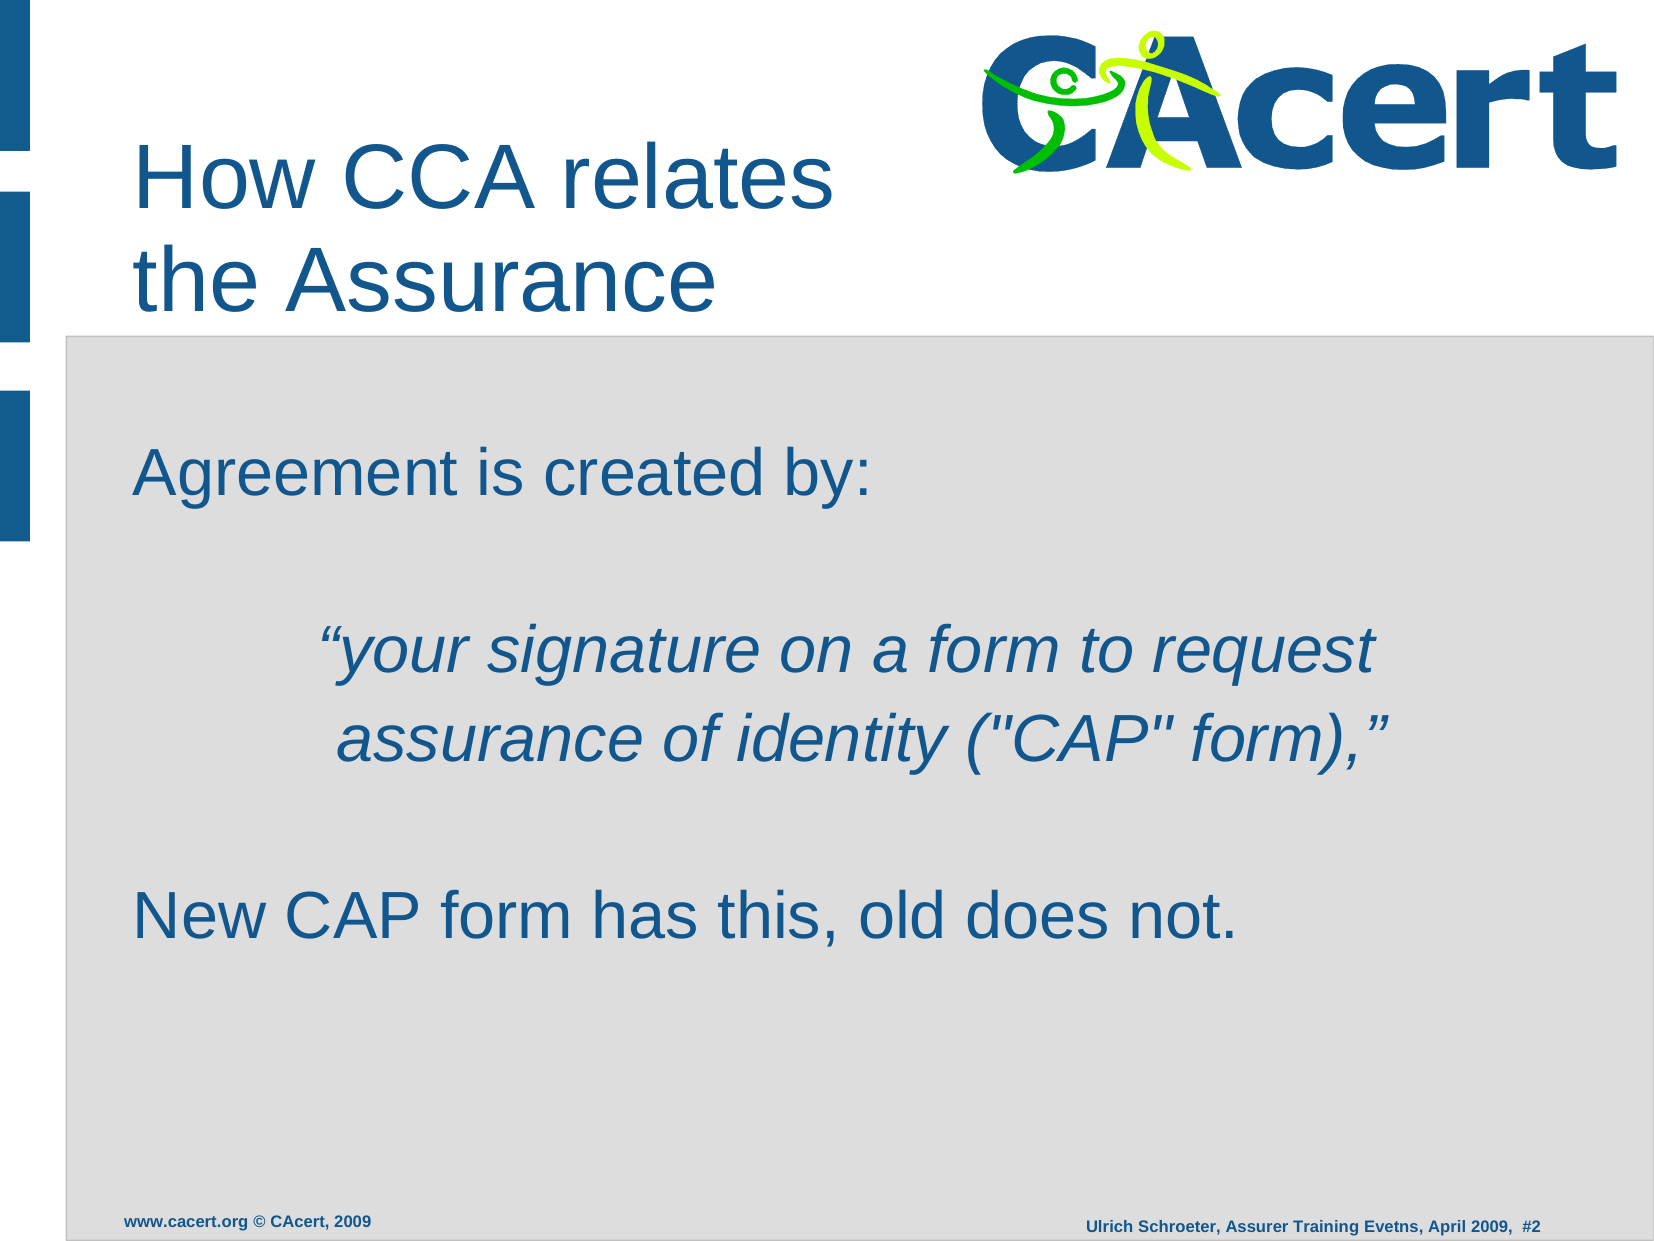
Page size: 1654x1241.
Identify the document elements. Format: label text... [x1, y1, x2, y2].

text_box Agreement is created by: “your signature on a form to request assurance of identity ("CAP" form),” New CAP form has this, old does not. [118, 413, 1597, 1139]
text_box How CCA relates the Assurance [118, 118, 847, 345]
